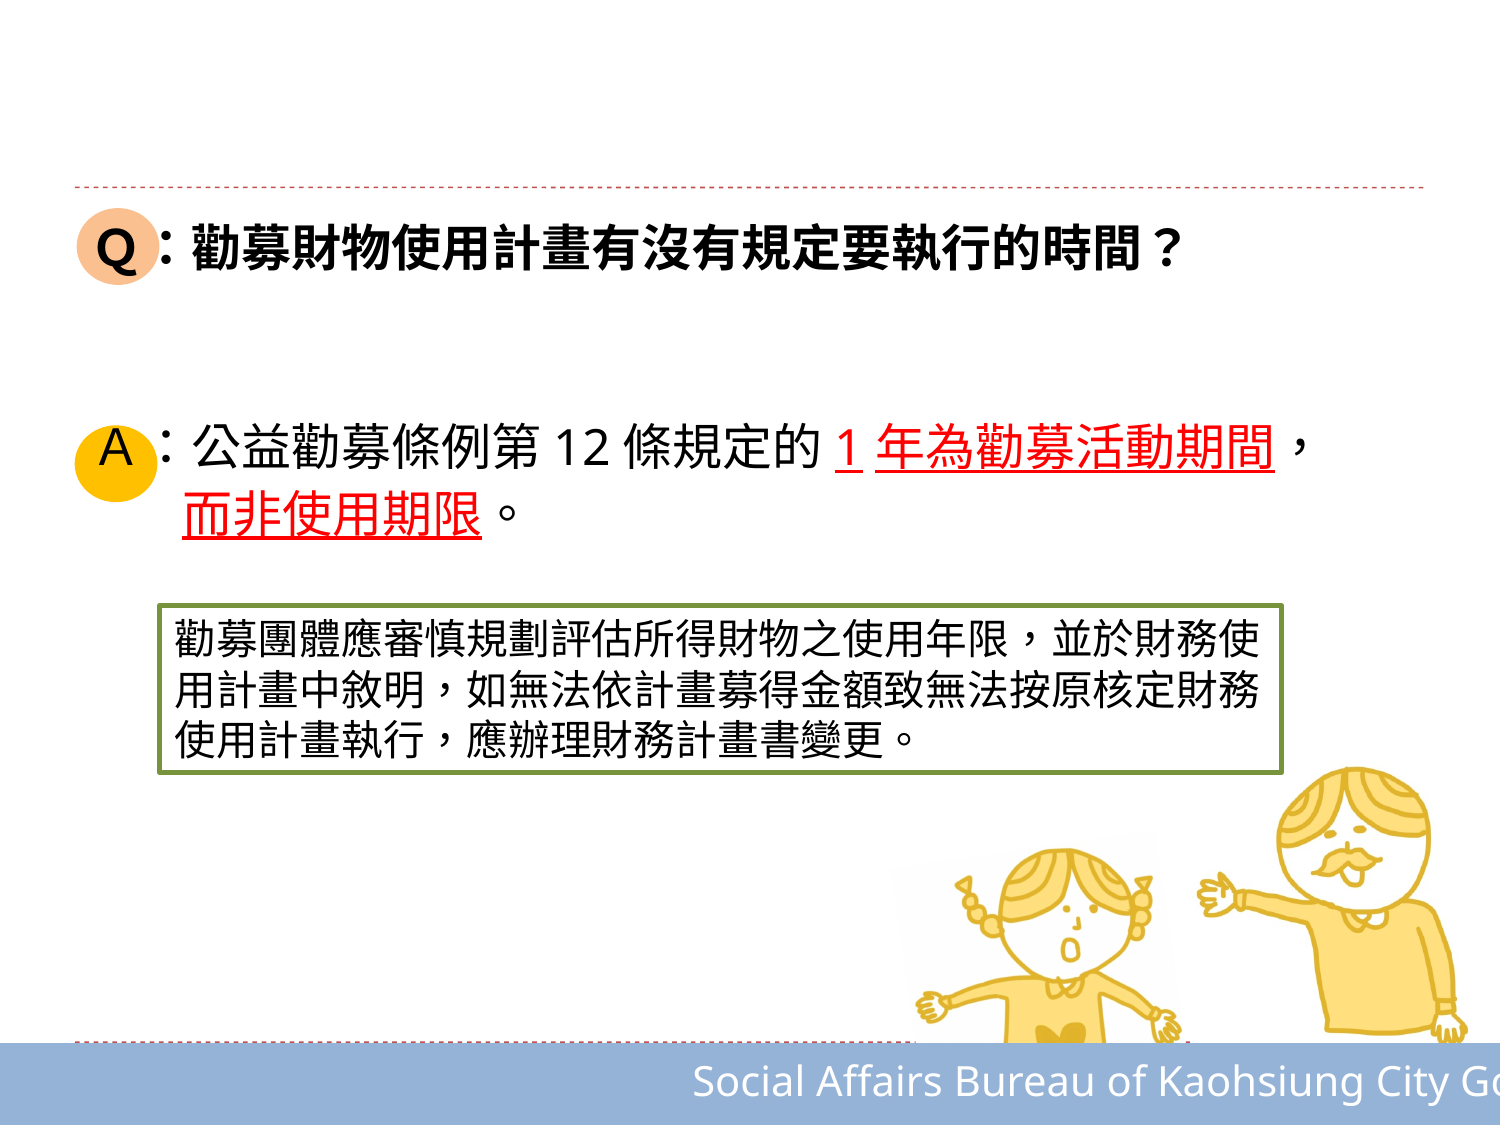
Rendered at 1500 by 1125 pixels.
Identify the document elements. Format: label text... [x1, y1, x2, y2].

text_box Social Affairs Bureau of Kaohsiung City Government [0, 1043, 1500, 1125]
text_box [94, 208, 142, 215]
list Ｑ：勸募財物使用計畫有沒有規定要執行的時間？ Ａ：公益勸募條例第12條規定的1年為勸募活動期間， 而非使用期限。 [76, 215, 1427, 712]
picture [890, 830, 1186, 1043]
picture [1193, 732, 1469, 1043]
text_box 勸募團體應審慎規劃評估所得財物之使用年限，並於財務使用計畫中敘明，如無法依計畫募得金額致無法按原核定財務使用計畫執行，應辦理財務計畫書變更。 [159, 605, 1282, 773]
